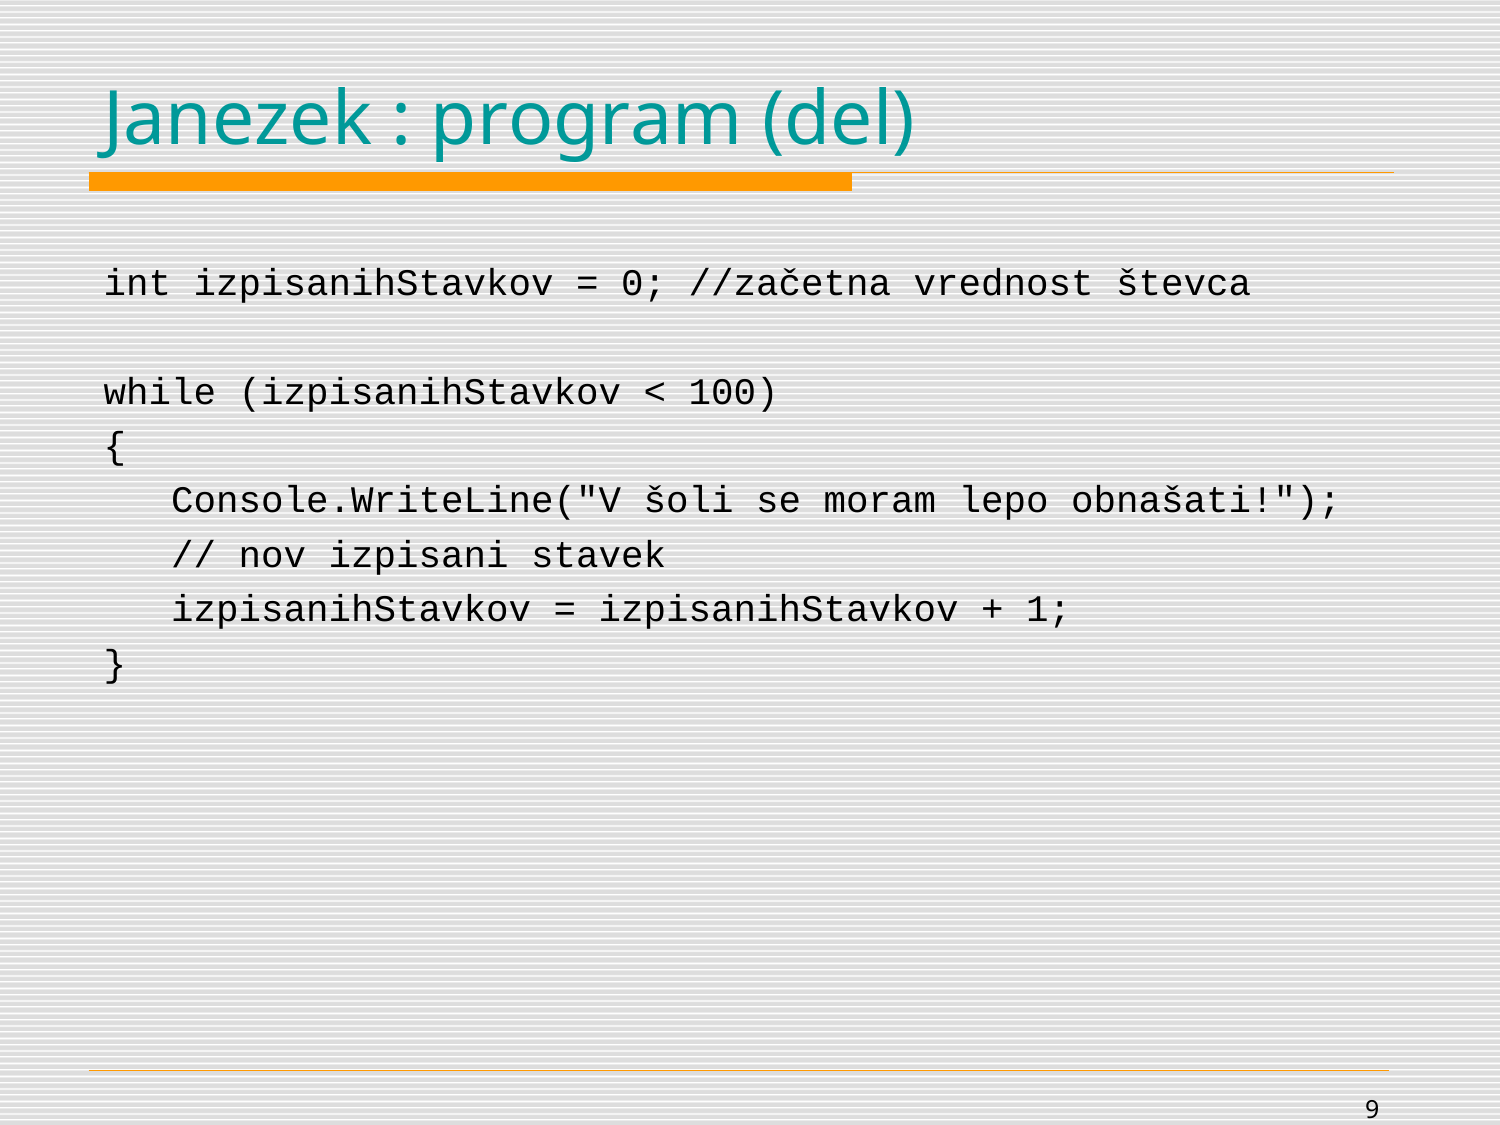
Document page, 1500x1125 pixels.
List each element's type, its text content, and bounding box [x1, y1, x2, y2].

picture [0, 0, 1500, 1125]
text_box <number> [1068, 1085, 1394, 1125]
title Janezek : program (del) [88, 54, 1401, 167]
list int izpisanihStavkov = 0; //začetna vrednost števca while (izpisanihStavkov < 100) { Console.WriteLine("V šoli se moram lepo obnašati!"); // nov izpisani stavek izpisanihStavkov = izpisanihStavkov + 1; } [88, 196, 1401, 870]
